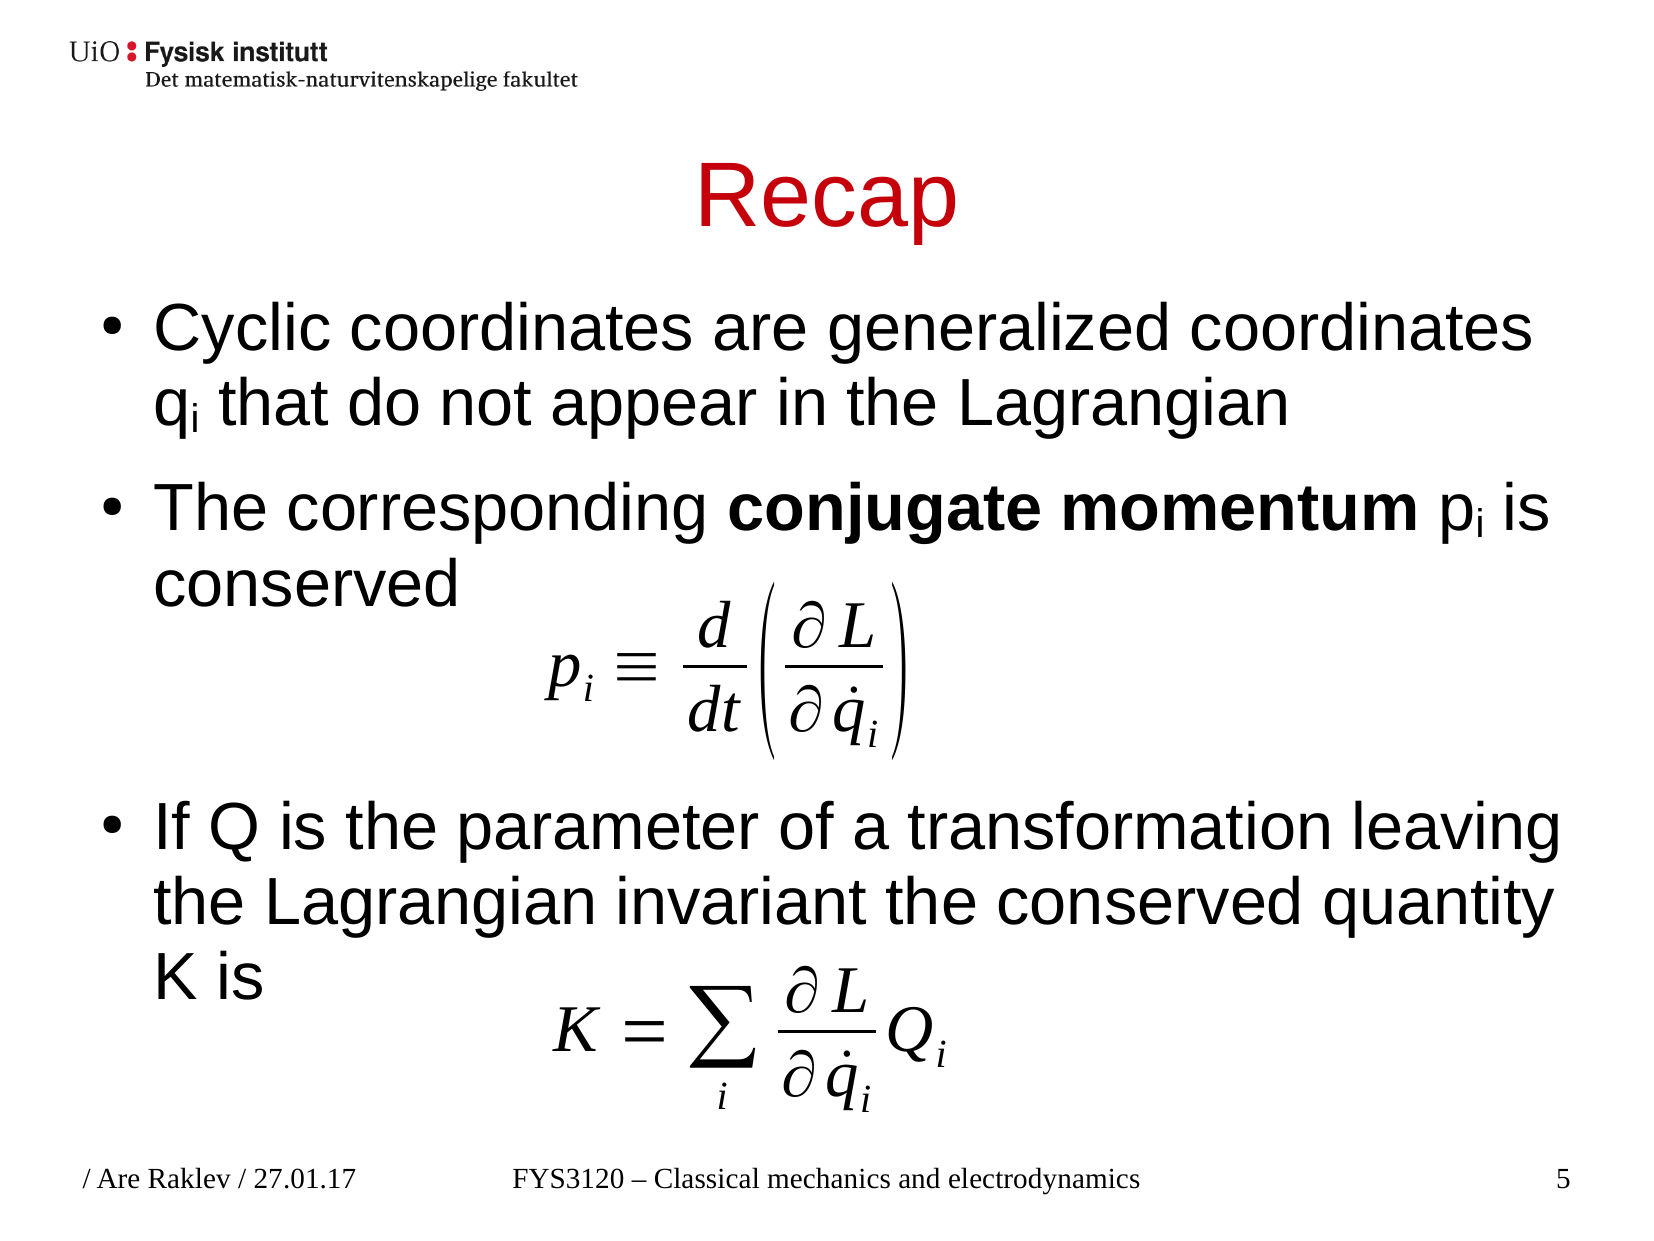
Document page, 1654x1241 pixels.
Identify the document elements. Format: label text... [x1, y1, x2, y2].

title Recap [82, 90, 1571, 290]
chart [542, 952, 954, 1121]
chart [535, 578, 918, 765]
picture [68, 37, 581, 93]
list Cyclic coordinates are generalized coordinates qi that do not appear in the Lagrangian The corresponding conjugate momentum pi is conserved If Q is the parameter of a transformation leaving the Lagrangian invariant the conserved quantity K is [82, 290, 1571, 1147]
